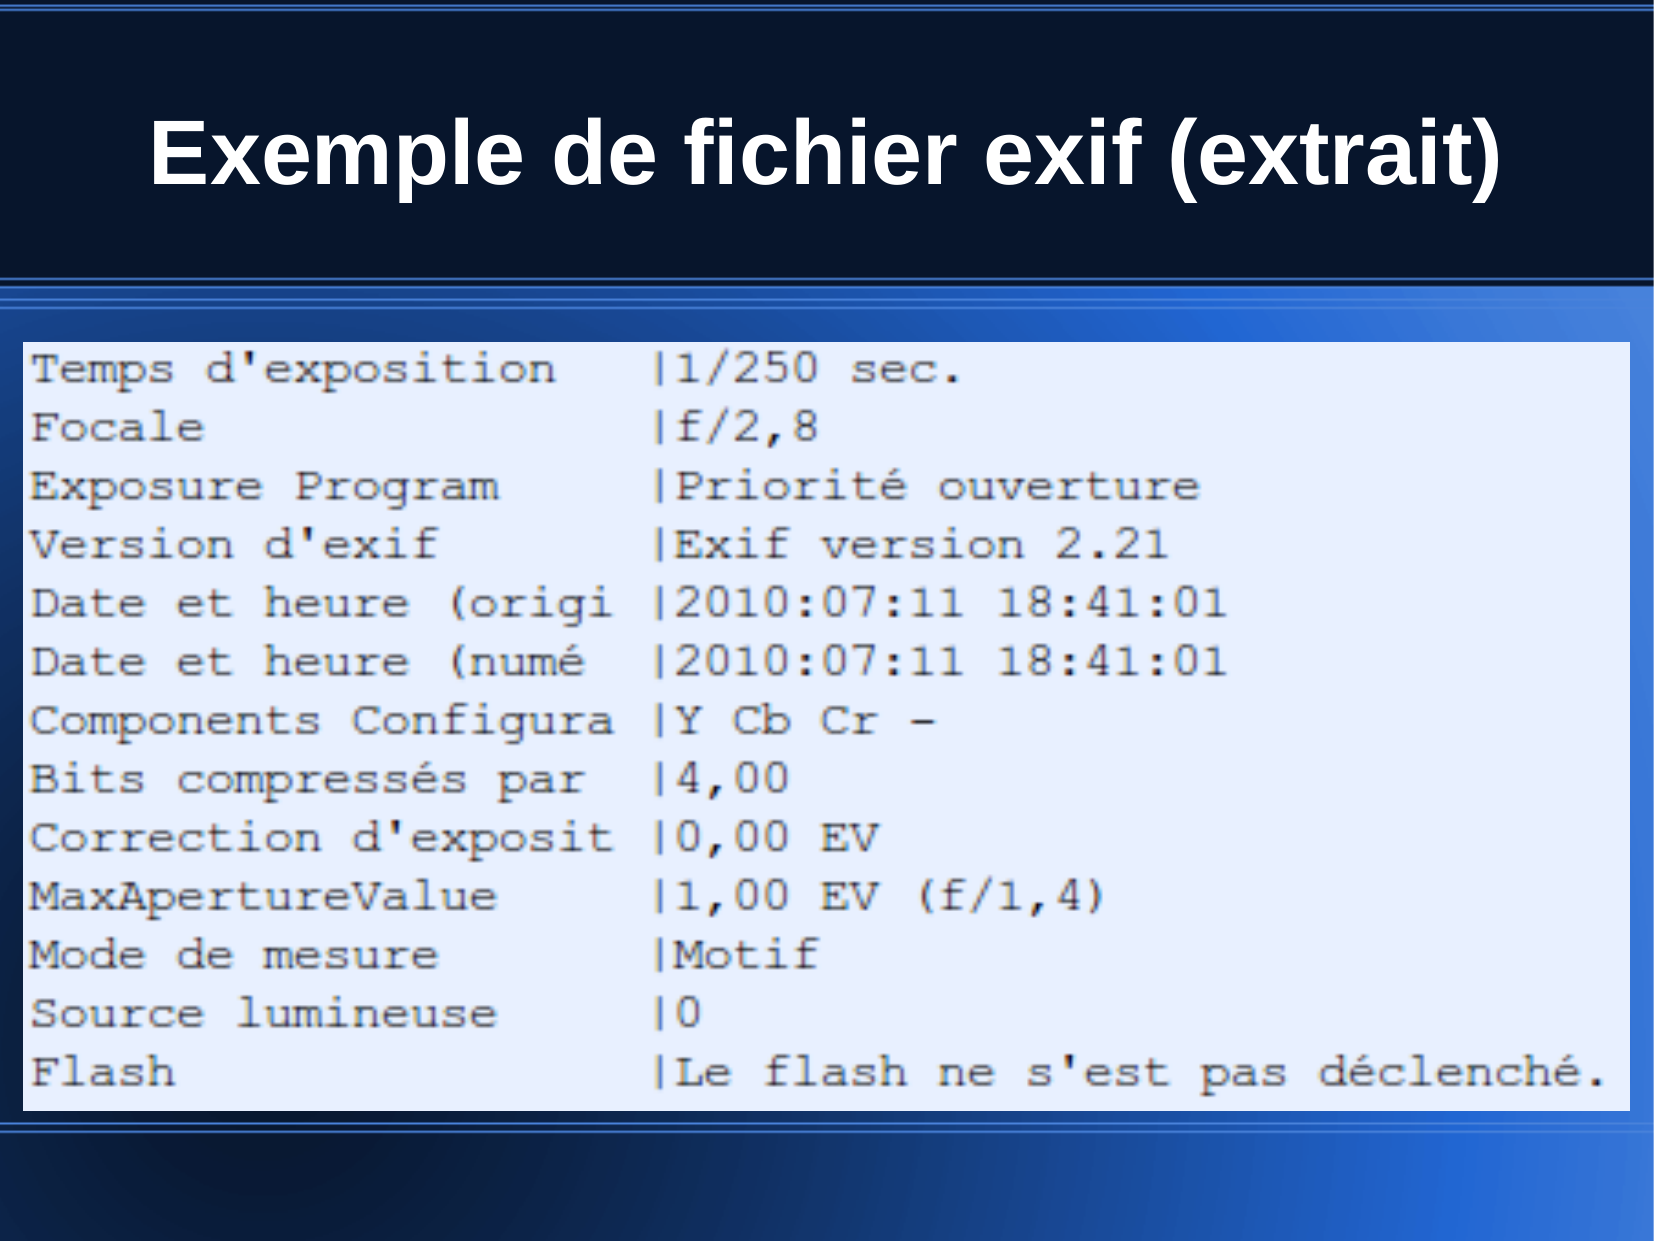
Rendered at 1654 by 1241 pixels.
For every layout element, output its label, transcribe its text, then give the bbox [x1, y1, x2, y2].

picture [0, 0, 1654, 1241]
title Exemple de fichier exif (extrait) [82, 49, 1571, 257]
